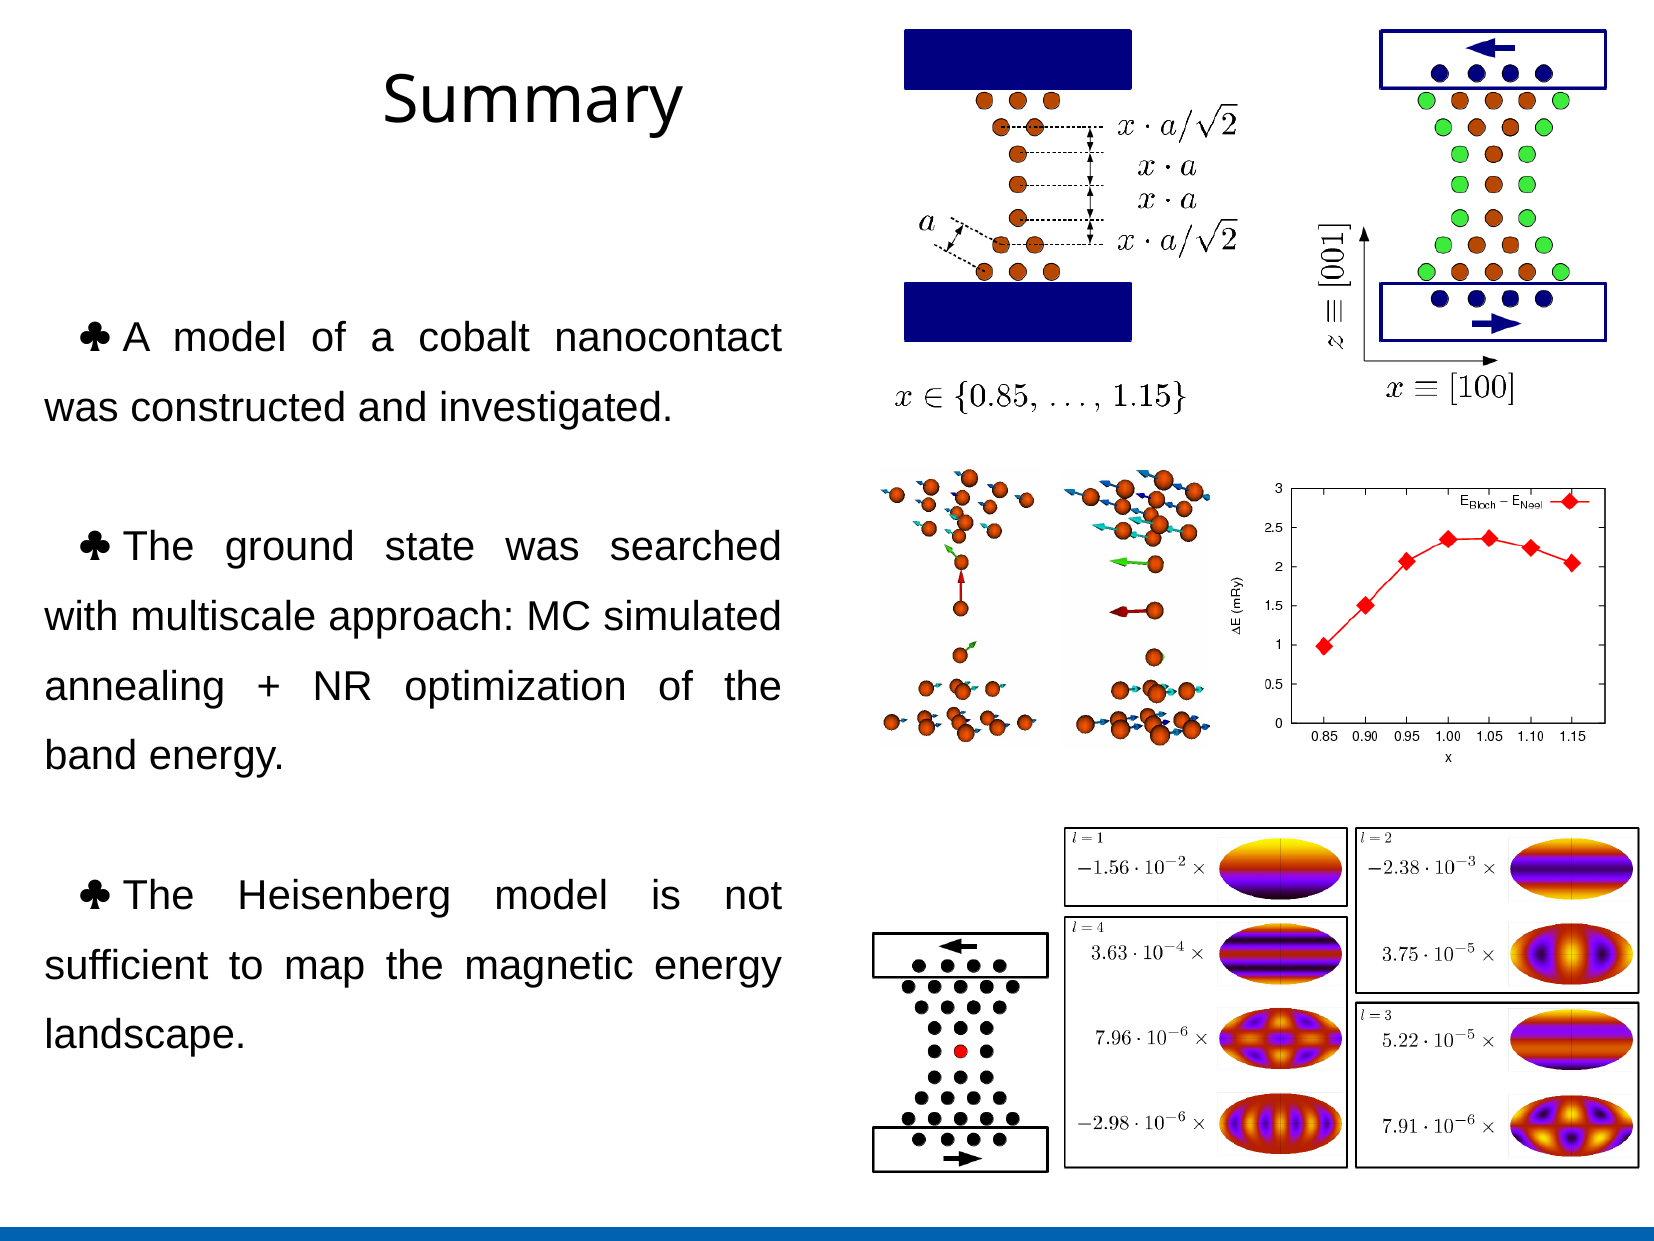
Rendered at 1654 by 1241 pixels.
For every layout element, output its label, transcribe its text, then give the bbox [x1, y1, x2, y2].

picture [1062, 824, 1641, 1172]
picture [880, 466, 1040, 747]
picture [868, 927, 1054, 1179]
picture [882, 11, 1629, 426]
picture [1061, 468, 1625, 765]
text_box  A model of a cobalt nanocontact was constructed and investigated.  The ground state was searched with multiscale approach: MC simulated annealing + NR optimization of the band energy.  The Heisenberg model is not sufficient to map the magnetic energy landscape. [29, 236, 798, 1152]
title Summary [32, 45, 882, 148]
